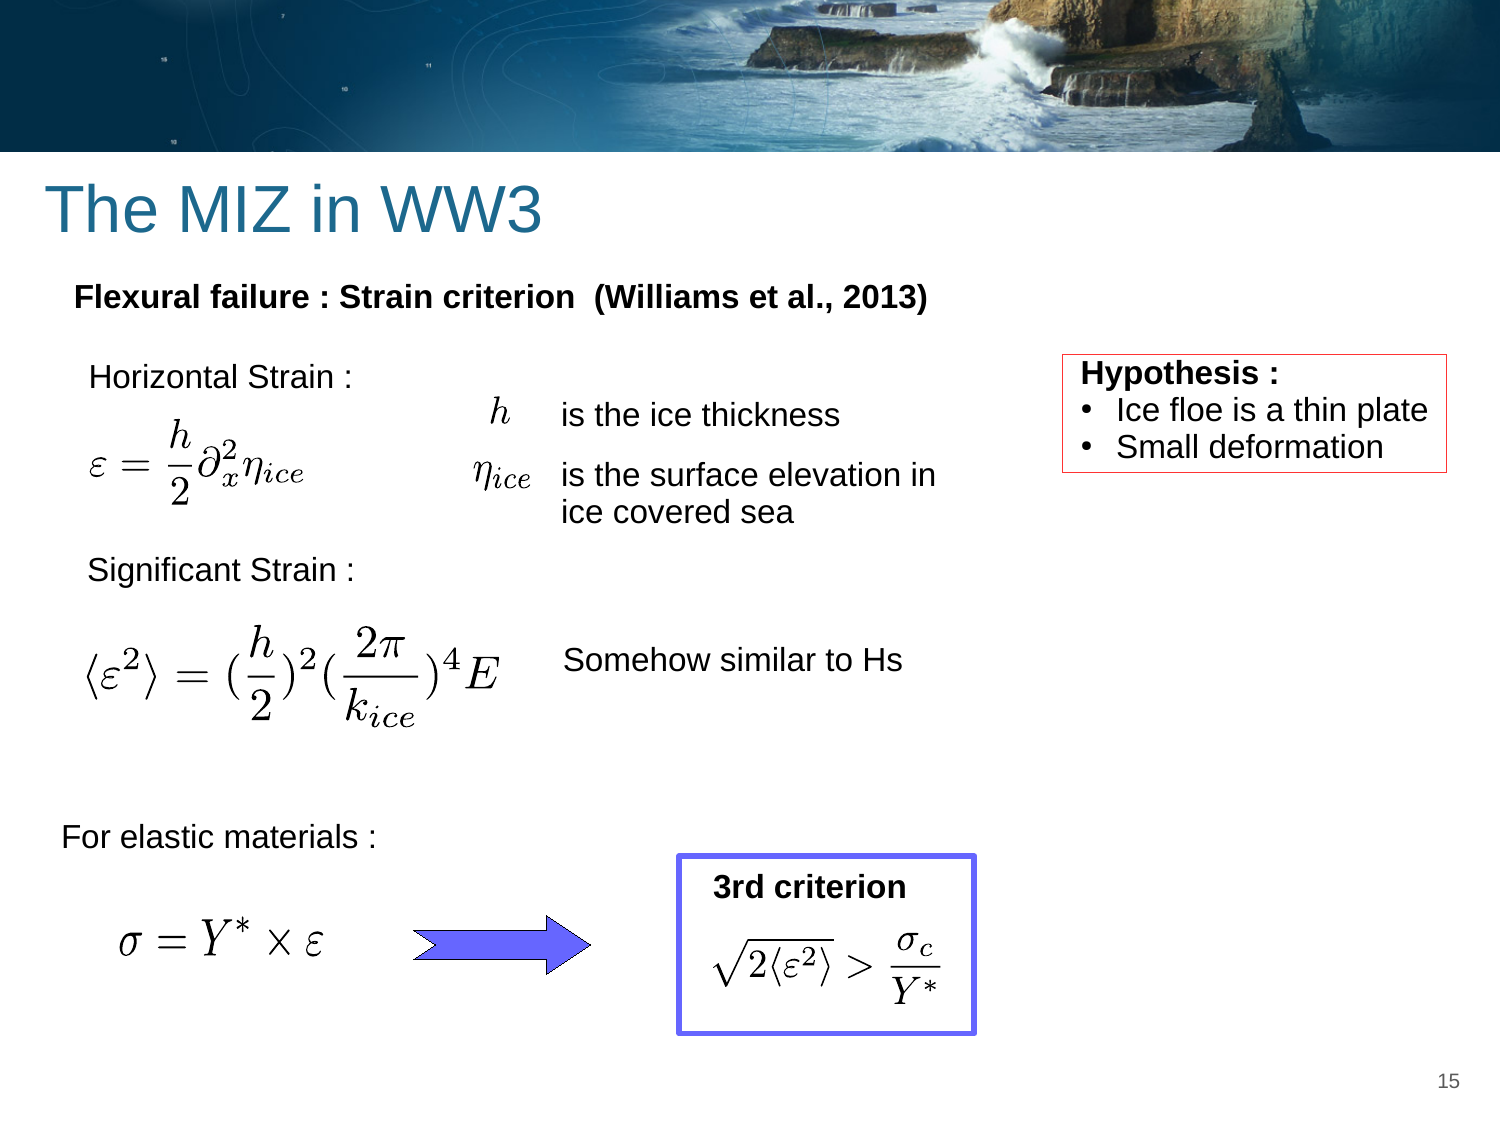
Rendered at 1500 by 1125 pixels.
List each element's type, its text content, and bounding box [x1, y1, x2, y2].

text_box Horizontal Strain : [88, 358, 501, 397]
text_box is the ice thickness [561, 396, 973, 434]
text_box Hypothesis : Ice floe is a thin plate Small deformation [1062, 354, 1447, 473]
text_box [413, 915, 591, 975]
text_box [708, 932, 941, 1004]
title The MIZ in WW3 [29, 118, 1214, 294]
text_box For elastic materials : [61, 818, 473, 857]
text_box [472, 461, 532, 491]
text_box [118, 916, 325, 960]
text_box [81, 624, 501, 728]
text_box Somehow similar to Hs [562, 641, 975, 680]
text_box Flexural failure : Strain criterion (Williams et al., 2013) [59, 265, 1123, 325]
text_box Significant Strain : [87, 551, 499, 589]
text_box 3rd criterion [713, 868, 924, 907]
text_box [488, 396, 512, 424]
text_box [88, 418, 305, 505]
picture [0, 0, 1500, 152]
text_box is the surface elevation in ice covered sea [561, 456, 973, 532]
